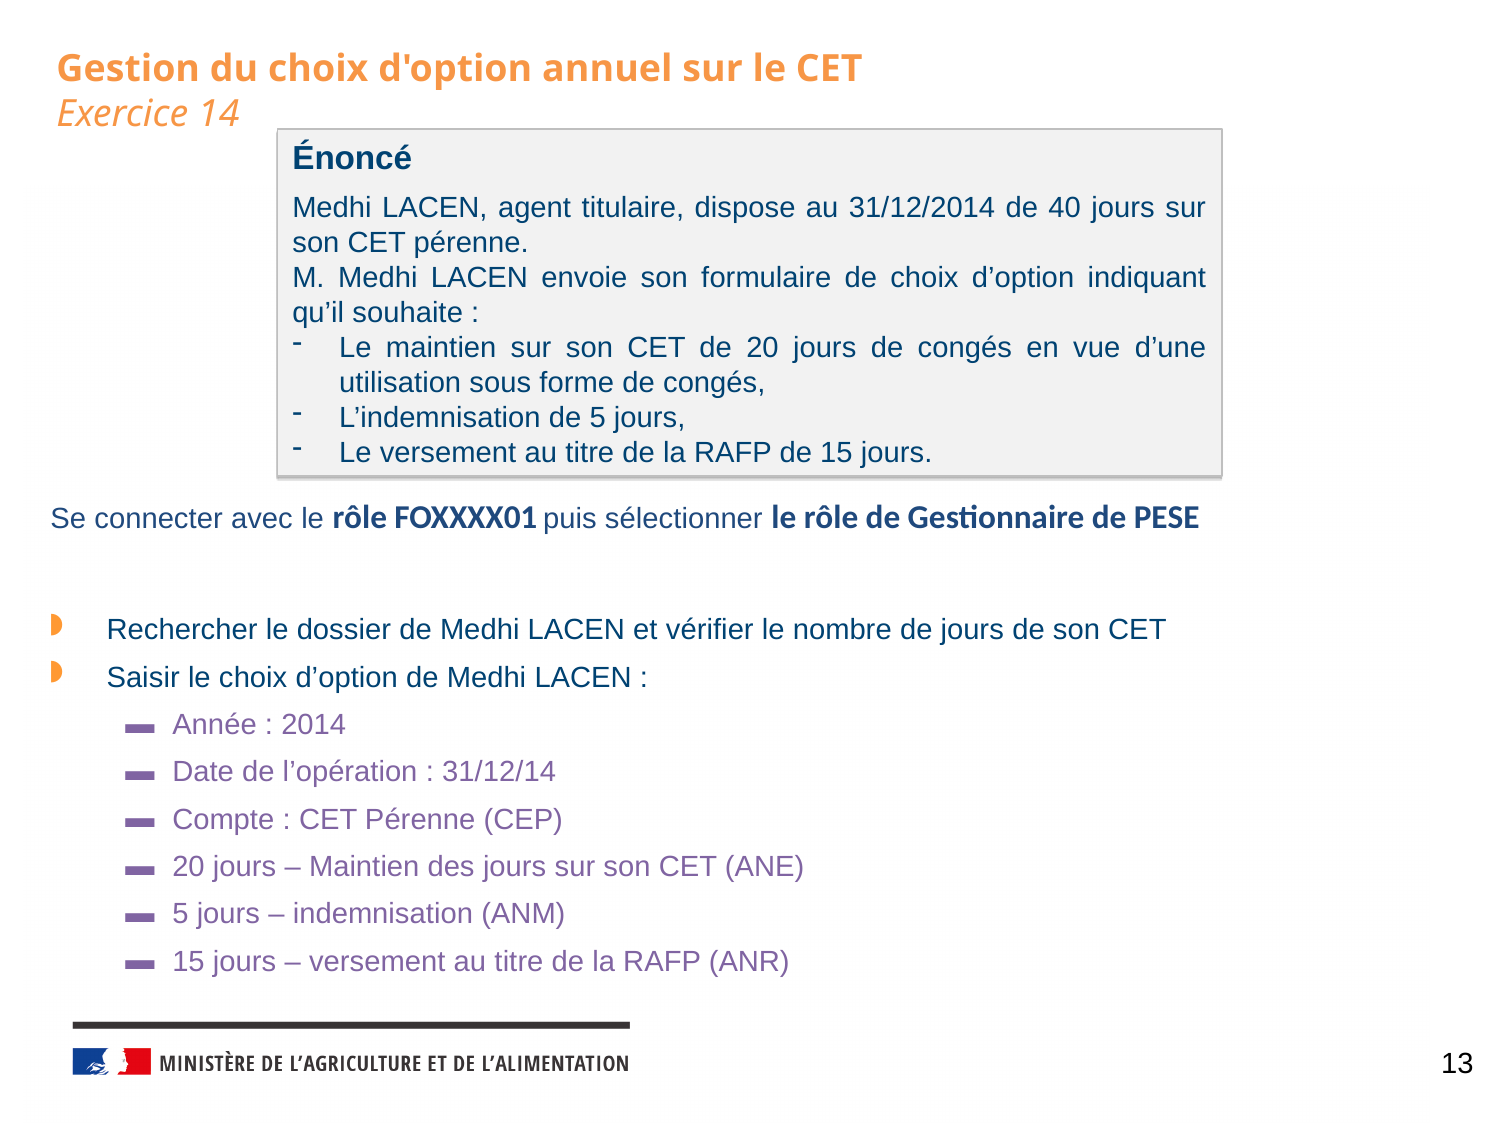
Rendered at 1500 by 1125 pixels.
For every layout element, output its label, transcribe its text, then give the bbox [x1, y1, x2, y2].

list Se connecter avec le rôle FOXXXX01 puis sélectionner le rôle de Gestionnaire de PESE Rechercher le dossier de Medhi LACEN et vérifier le nombre de jours de son CET Saisir le choix d’option de Medhi LACEN : Année : 2014 Date de l’opération : 31/12/14 Compte : CET Pérenne (CEP) 20 jours – Maintien des jours sur son CET (ANE) 5 jours – indemnisation (ANM) 15 jours – versement au titre de la RAFP (ANR) [35, 487, 1453, 1016]
text_box Énoncé Medhi LACEN, agent titulaire, dispose au 31/12/2014 de 40 jours sur son CET pérenne. M. Medhi LACEN envoie son formulaire de choix d’option indiquant qu’il souhaite : Le maintien sur son CET de 20 jours de congés en vue d’une utilisation sous forme de congés, L’indemnisation de 5 jours, Le versement au titre de la RAFP de 15 jours. [277, 128, 1223, 476]
title Gestion du choix d'option annuel sur le CET Exercice 14 [41, 36, 1459, 143]
picture [23, 185, 1430, 1123]
